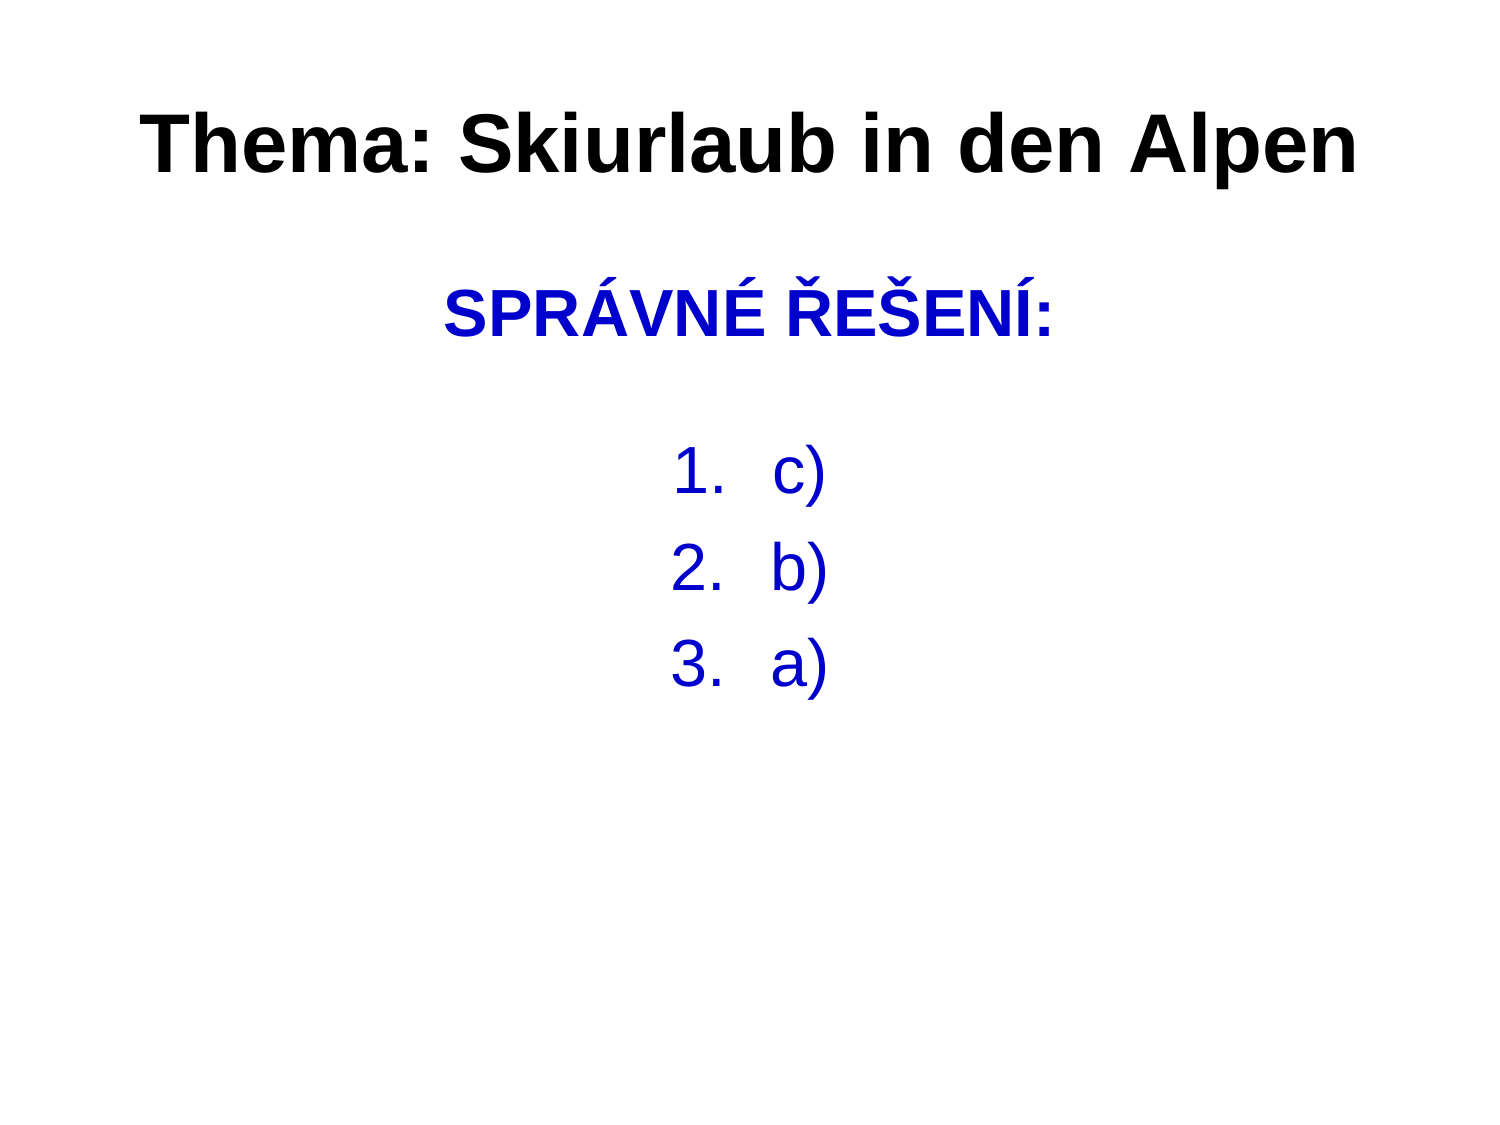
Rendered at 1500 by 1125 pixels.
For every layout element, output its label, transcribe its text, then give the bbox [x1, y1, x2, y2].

title Thema: Skiurlaub in den Alpen [75, 45, 1426, 233]
list SPRÁVNÉ ŘEŠENÍ: c) b) a) [75, 262, 1426, 1006]
